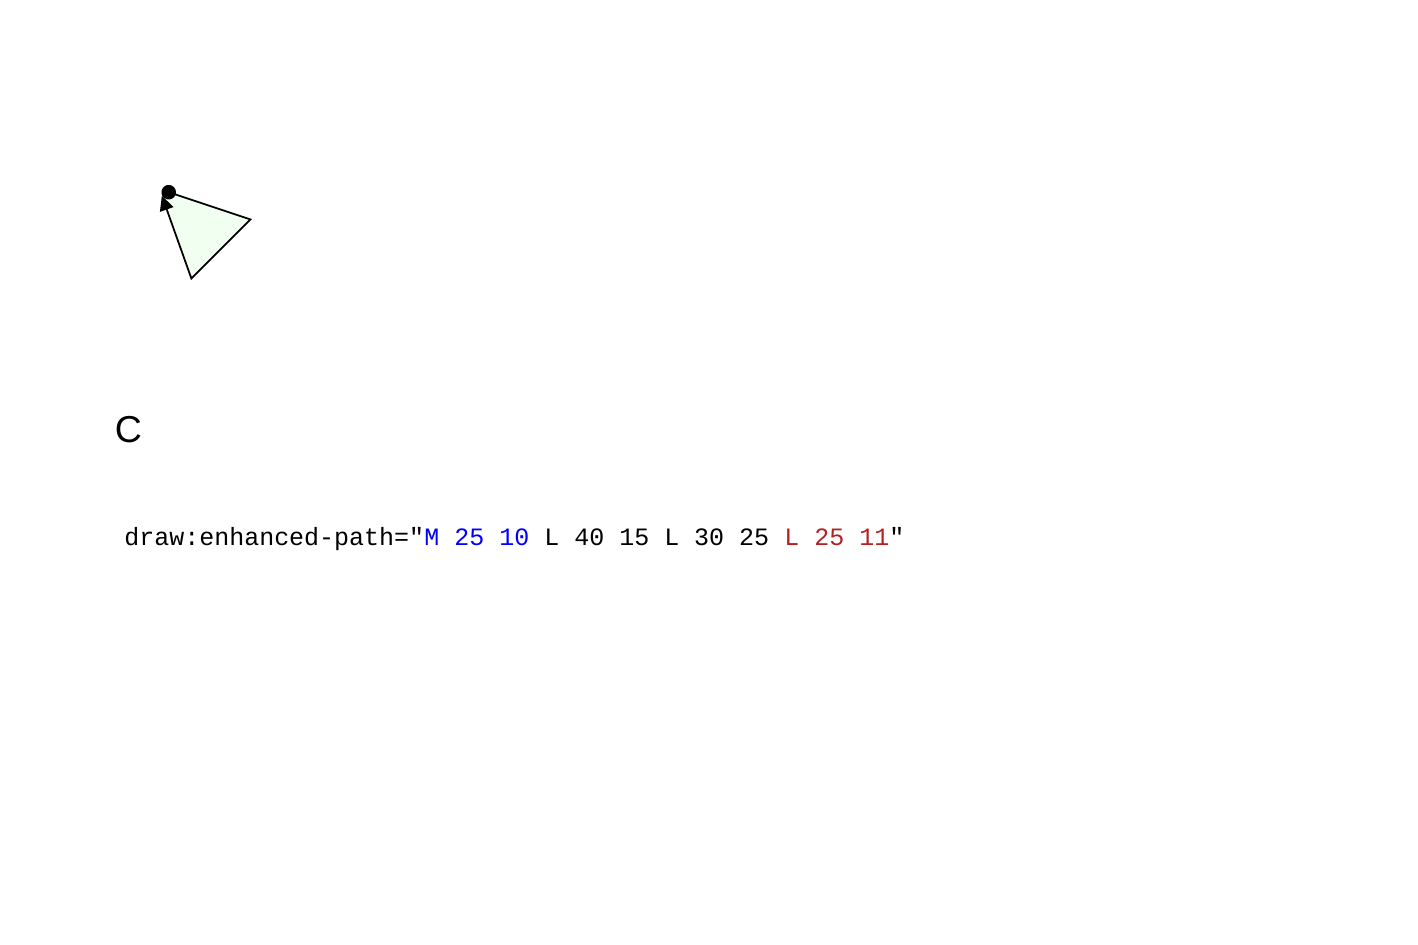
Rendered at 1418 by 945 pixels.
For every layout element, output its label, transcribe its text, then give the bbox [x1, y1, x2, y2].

text_box C [100, 401, 157, 459]
text_box [161, 189, 251, 279]
text_box draw:enhanced-path="M 25 10 L 40 15 L 30 25 L 25 11" [109, 517, 921, 575]
